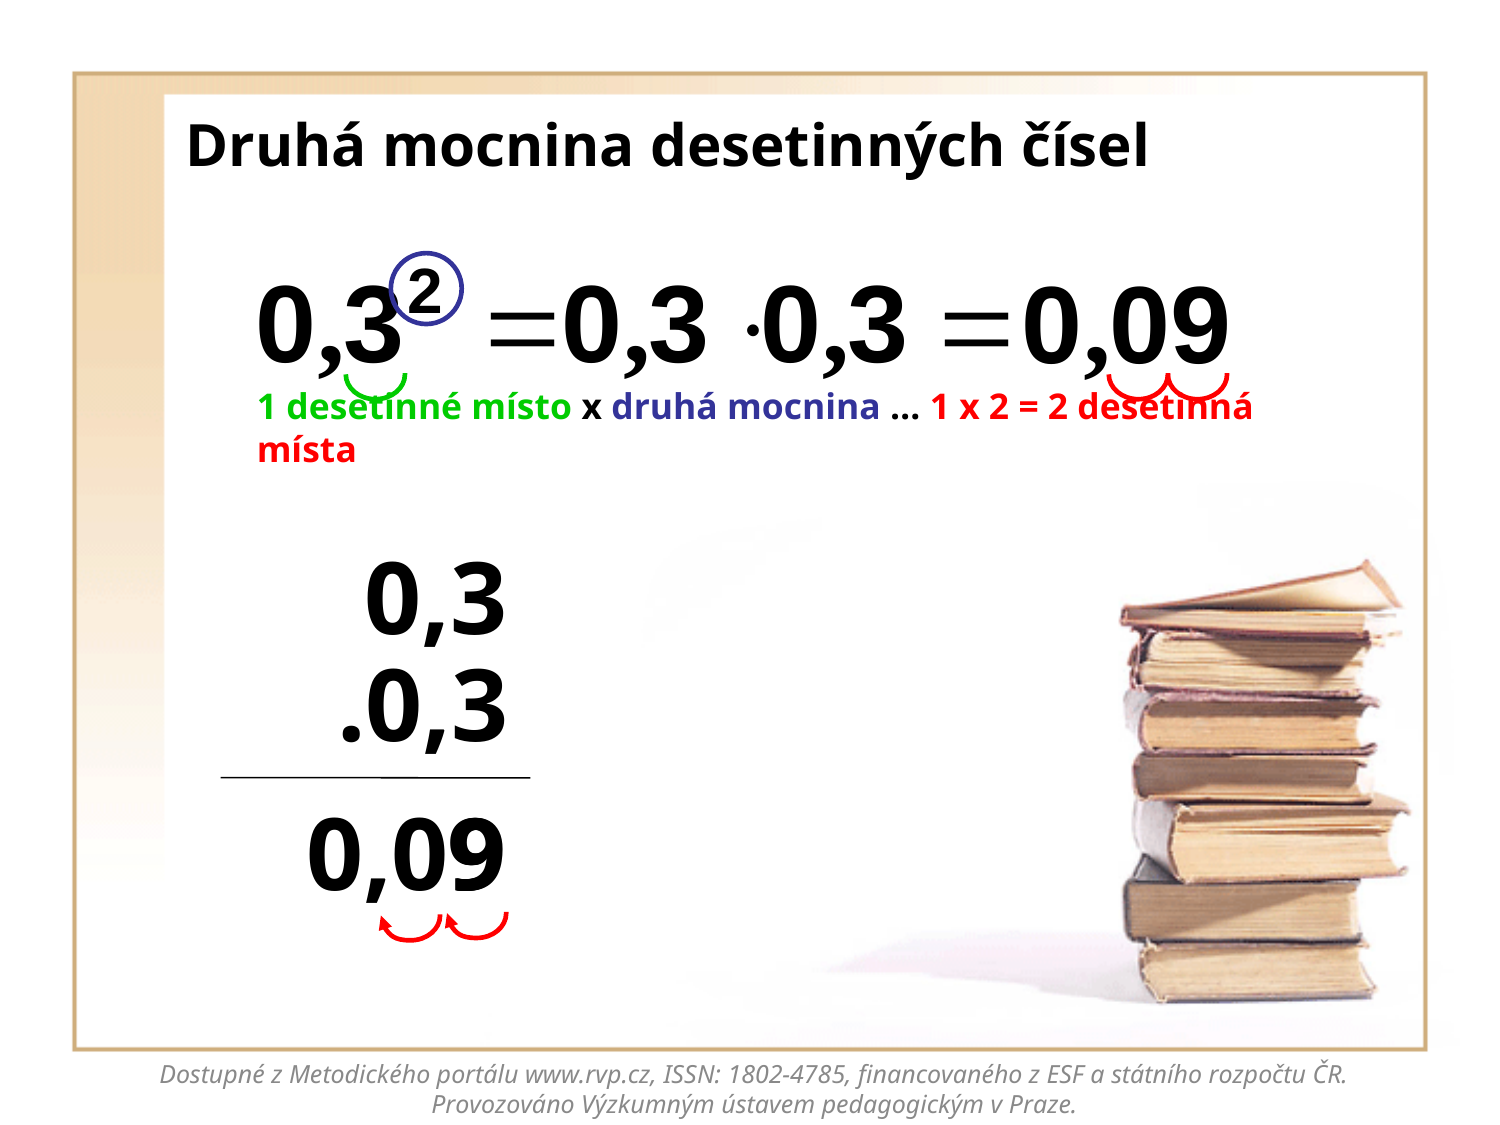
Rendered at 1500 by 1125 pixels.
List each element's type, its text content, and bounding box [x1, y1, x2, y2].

picture [0, 0, 1500, 1125]
text_box 0,09 [291, 796, 703, 904]
text_box Druhá mocnina desetinných čísel [171, 89, 1353, 197]
text_box 0,3 [349, 541, 611, 647]
text_box 1 desetinné místo x druhá mocnina … 1 x 2 = 2 desetinná místa [242, 385, 1360, 469]
chart [242, 243, 1247, 385]
text_box .0,3 [322, 647, 661, 755]
